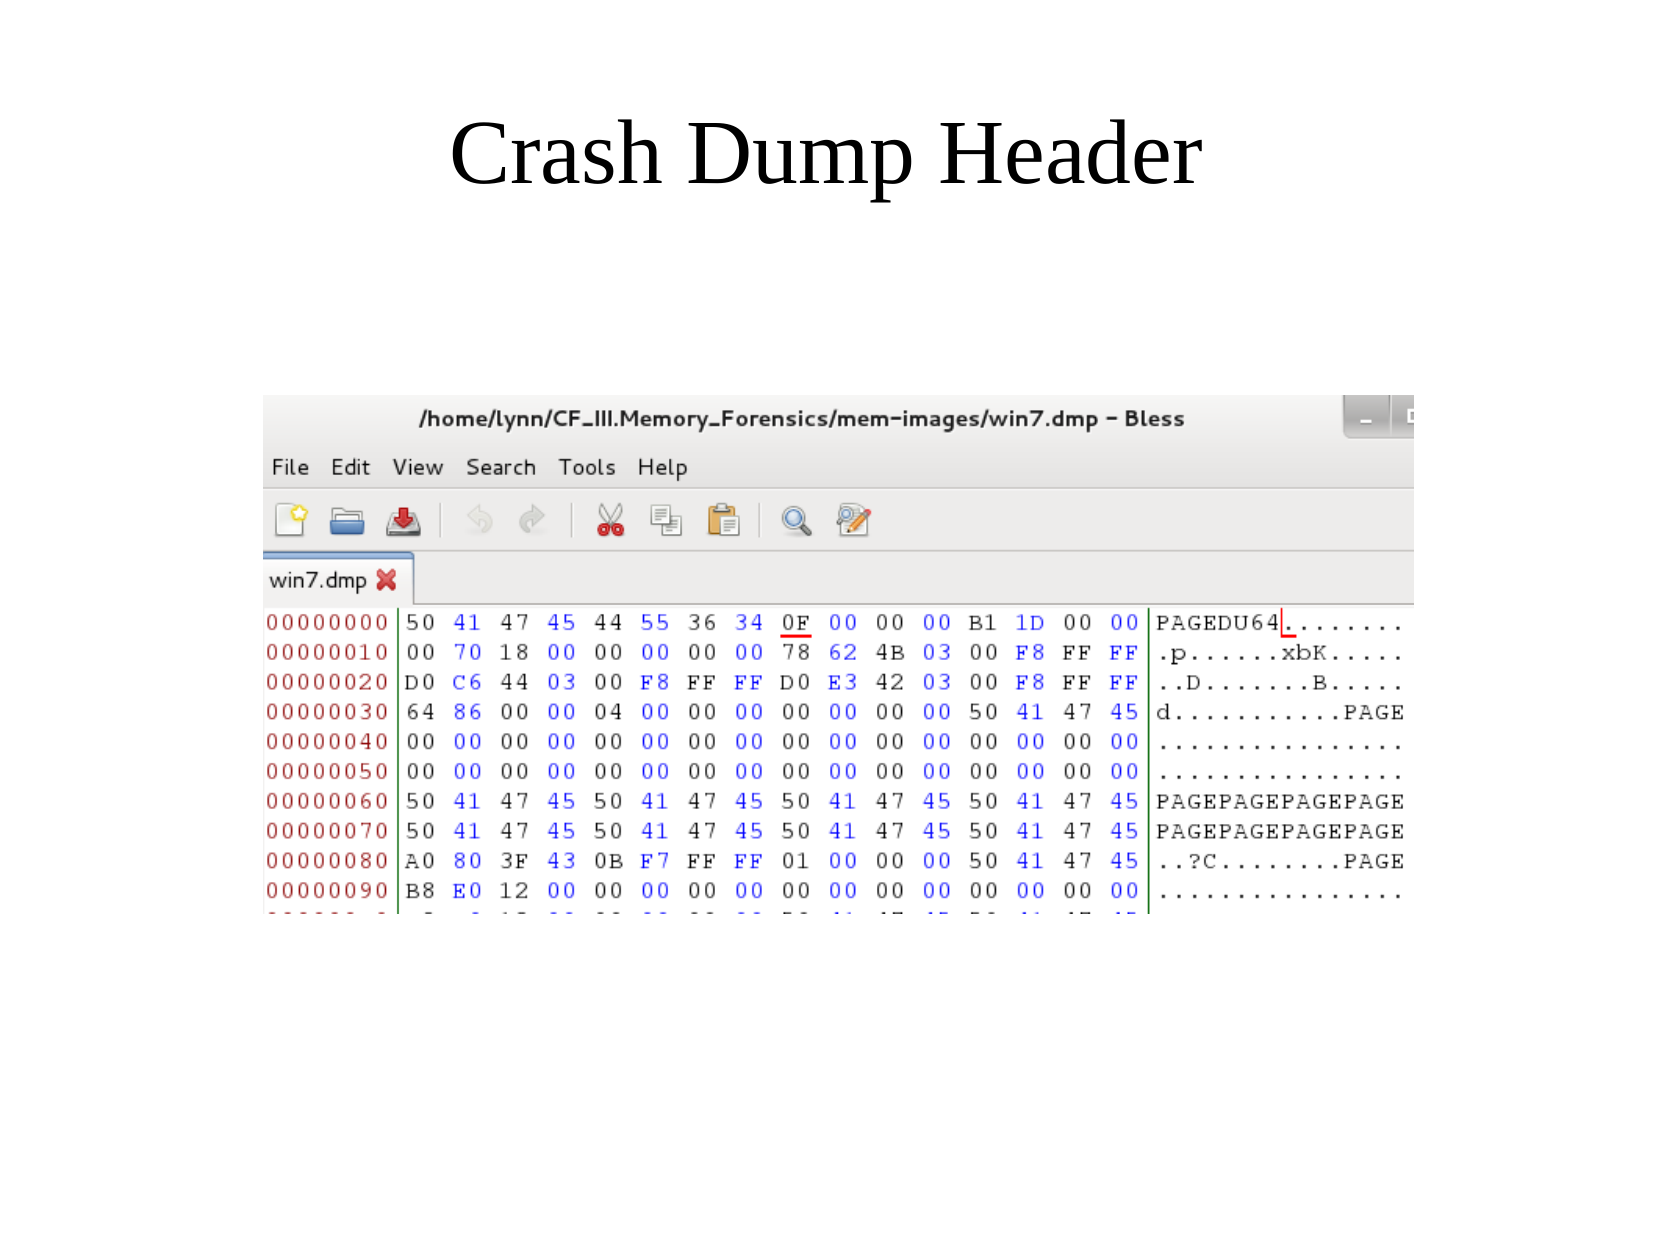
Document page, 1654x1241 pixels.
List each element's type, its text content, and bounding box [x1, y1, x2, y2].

picture [263, 395, 1414, 914]
title Crash Dump Header [82, 49, 1571, 257]
